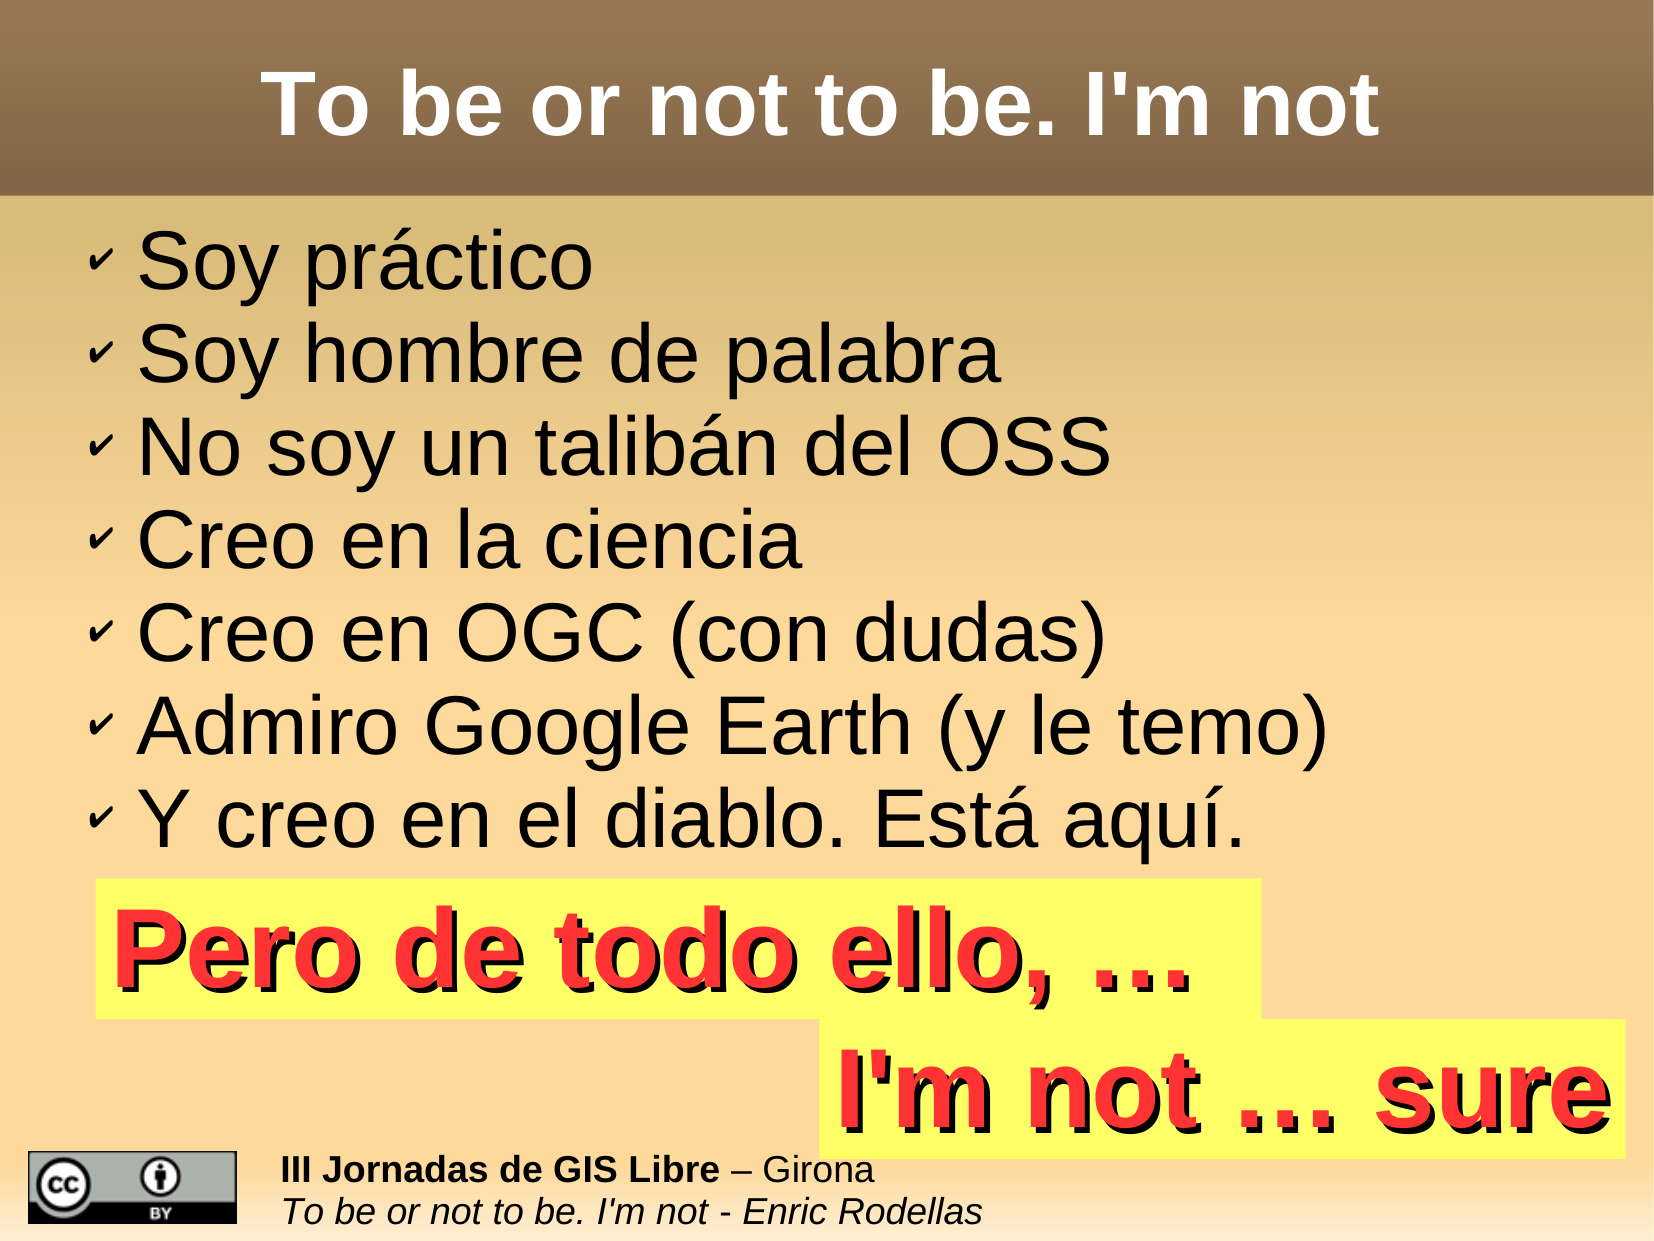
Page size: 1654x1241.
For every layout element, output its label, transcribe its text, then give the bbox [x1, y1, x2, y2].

text_box III Jornadas de GIS Libre – Girona To be or not to be. I'm not - Enric Rodellas [265, 1141, 1152, 1241]
picture [0, 0, 1654, 1241]
text_box I'm not … sure [819, 1018, 1626, 1160]
text_box Pero de todo ello, … [95, 878, 1262, 1019]
title To be or not to be. I'm not [76, 0, 1565, 208]
text_box Soy práctico Soy hombre de palabra No soy un talibán del OSS Creo en la ciencia Creo en OGC (con dudas) Admiro Google Earth (y le temo) Y creo en el diablo. Está aquí. [74, 207, 1503, 874]
